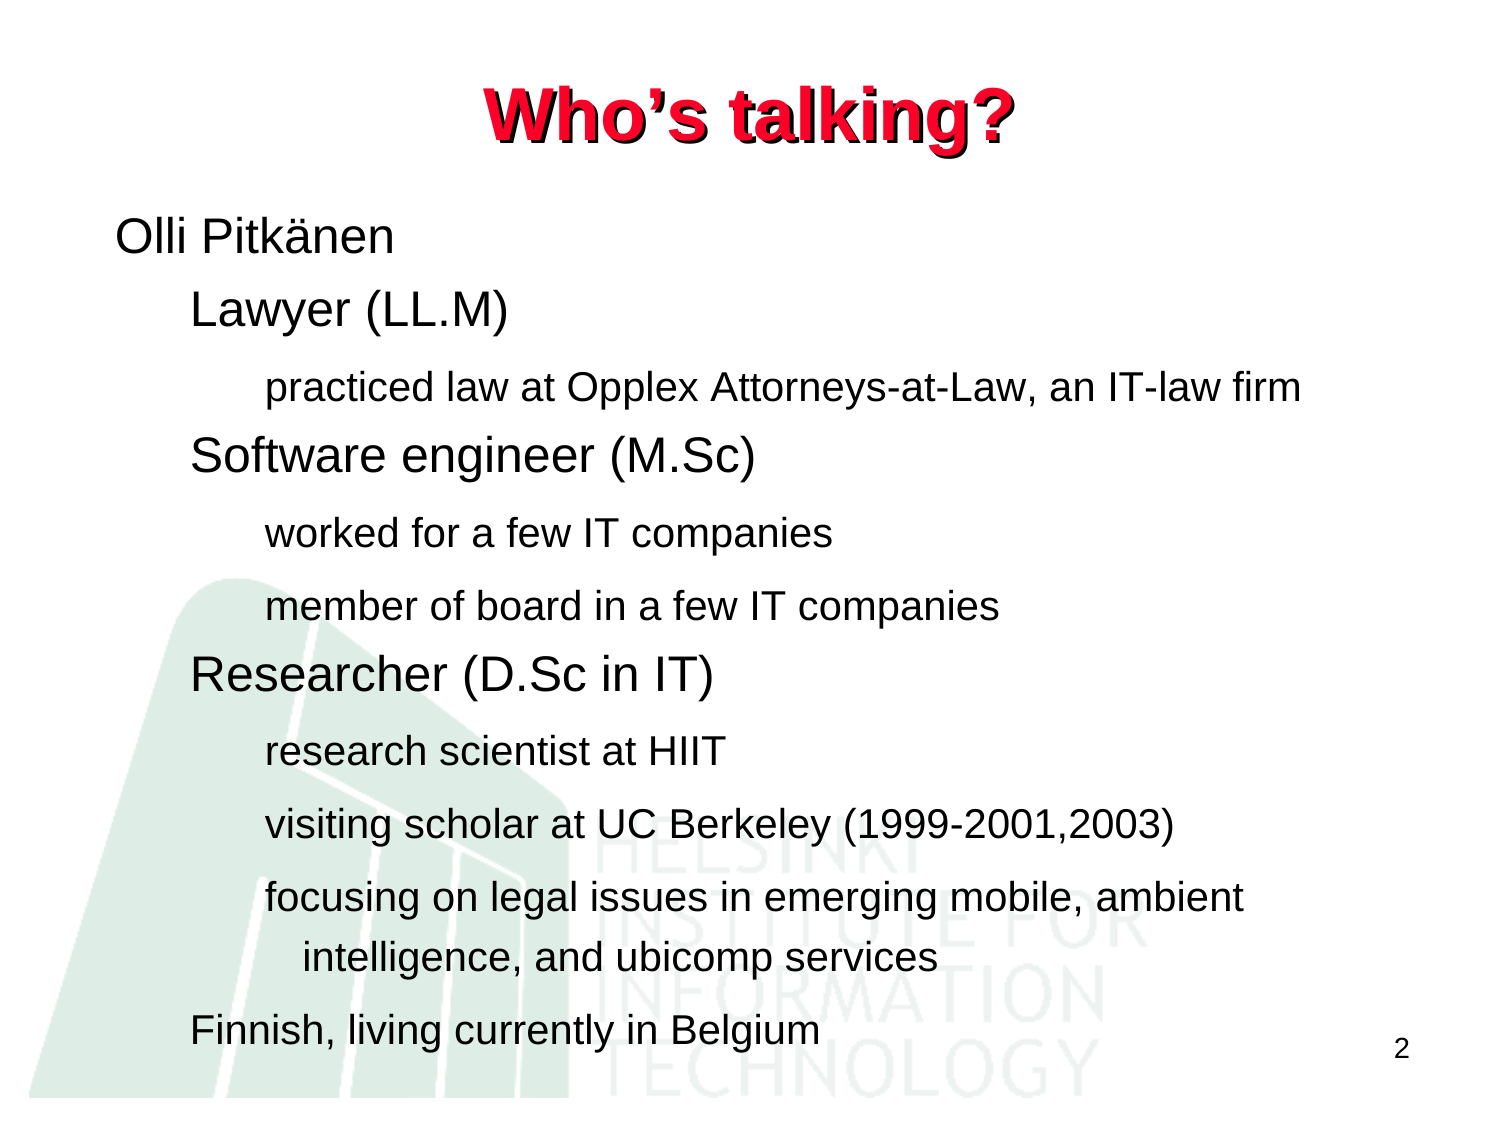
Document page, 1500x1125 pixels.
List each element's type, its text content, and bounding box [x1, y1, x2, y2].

list Olli Pitkänen Lawyer (LL.M) practiced law at Opplex Attorneys-at-Law, an IT-law firm Software engineer (M.Sc) worked for a few IT companies member of board in a few IT companies Researcher (D.Sc in IT) research scientist at HIIT visiting scholar at UC Berkeley (1999-2001,2003) focusing on legal issues in emerging mobile, ambient intelligence, and ubicomp services Finnish, living currently in Belgium [99, 196, 1401, 1062]
title Who’s talking? [99, 61, 1401, 175]
